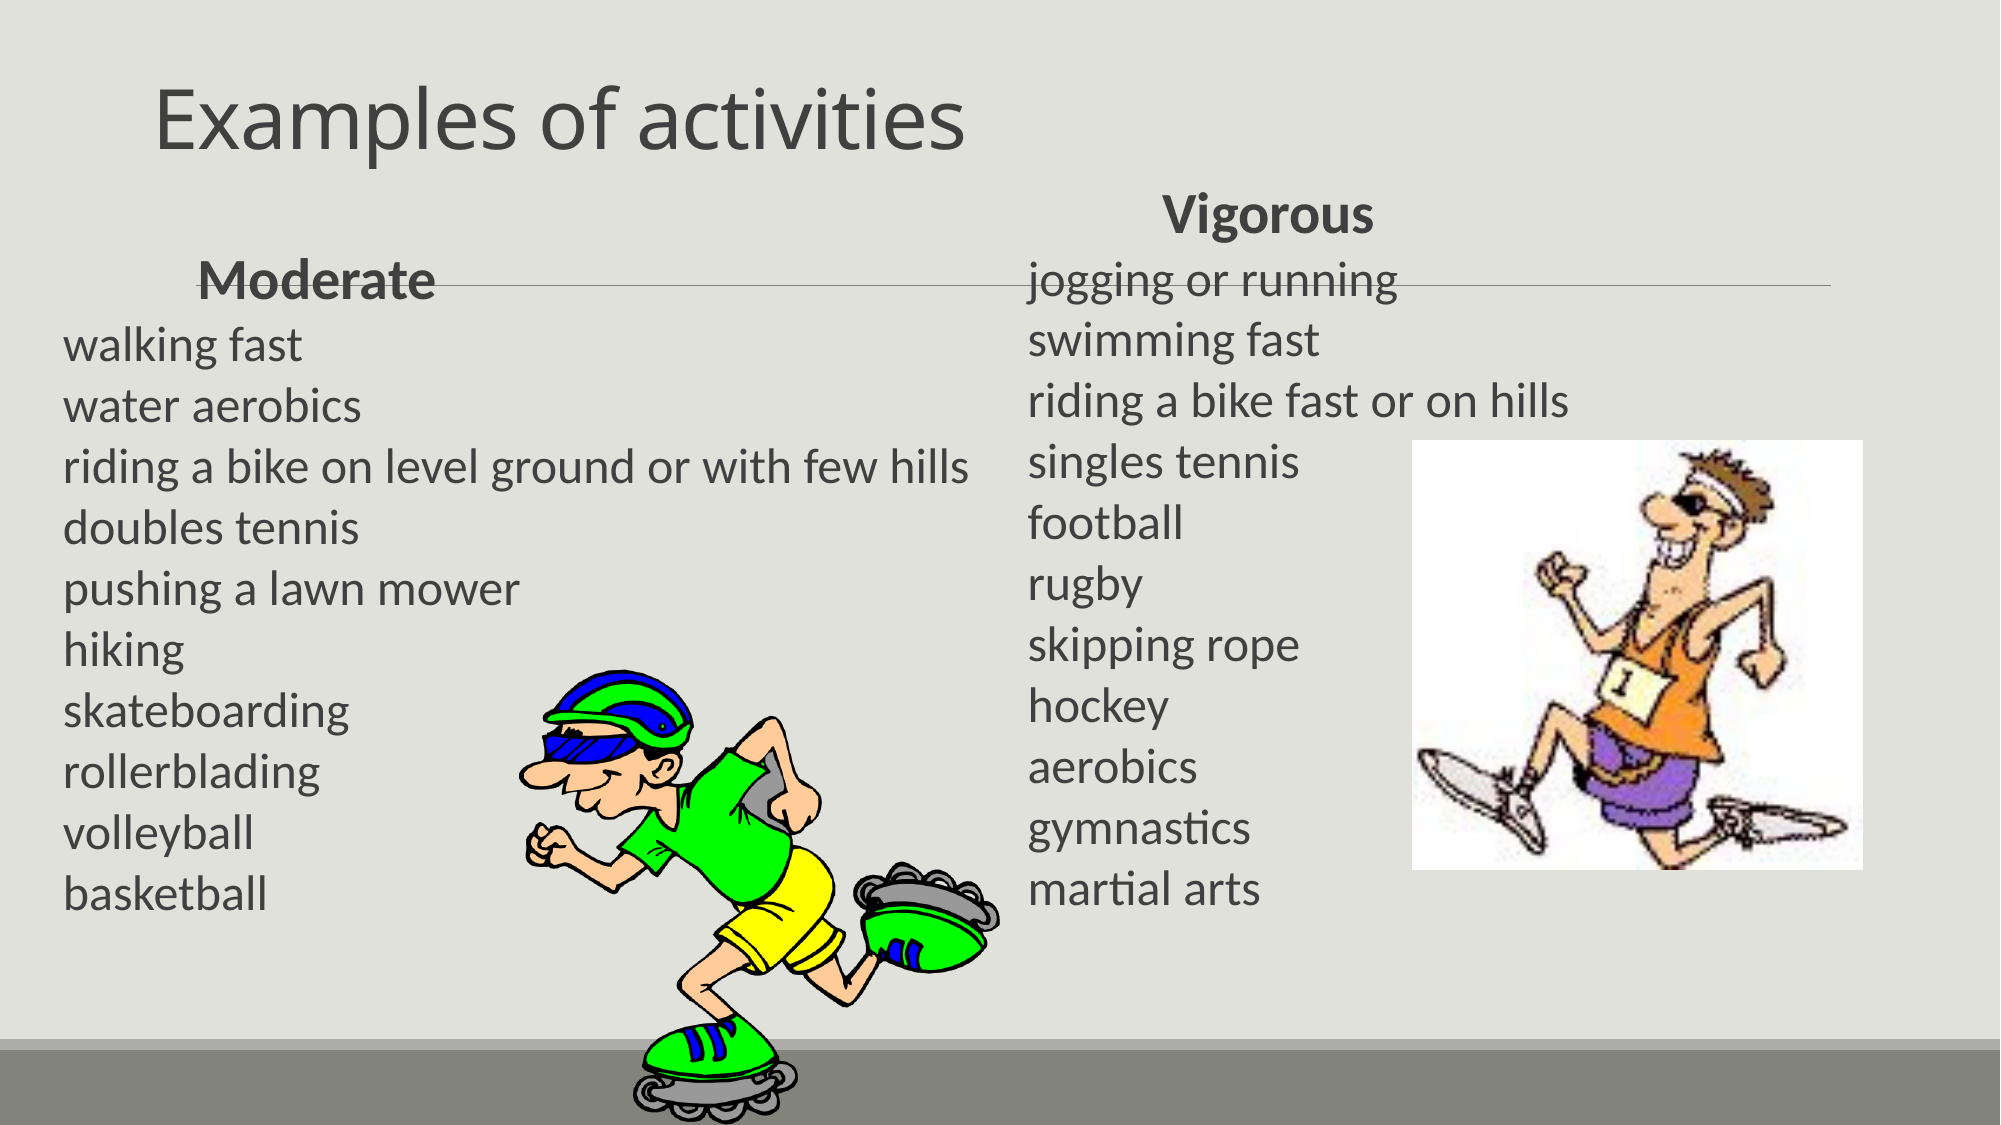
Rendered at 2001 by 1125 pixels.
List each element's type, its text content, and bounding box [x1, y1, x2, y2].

title Examples of activities [137, 59, 1863, 174]
list Moderate walking fast water aerobics riding a bike on level ground or with few hills doubles tennis pushing a lawn mower hiking skateboarding rollerblading volleyball basketball [47, 173, 988, 1014]
list Vigorous jogging or running swimming fast riding a bike fast or on hills singles tennis football rugby skipping rope hockey aerobics gymnastics martial arts [1012, 192, 1863, 1014]
picture [1412, 440, 1863, 870]
picture [519, 669, 1000, 1125]
